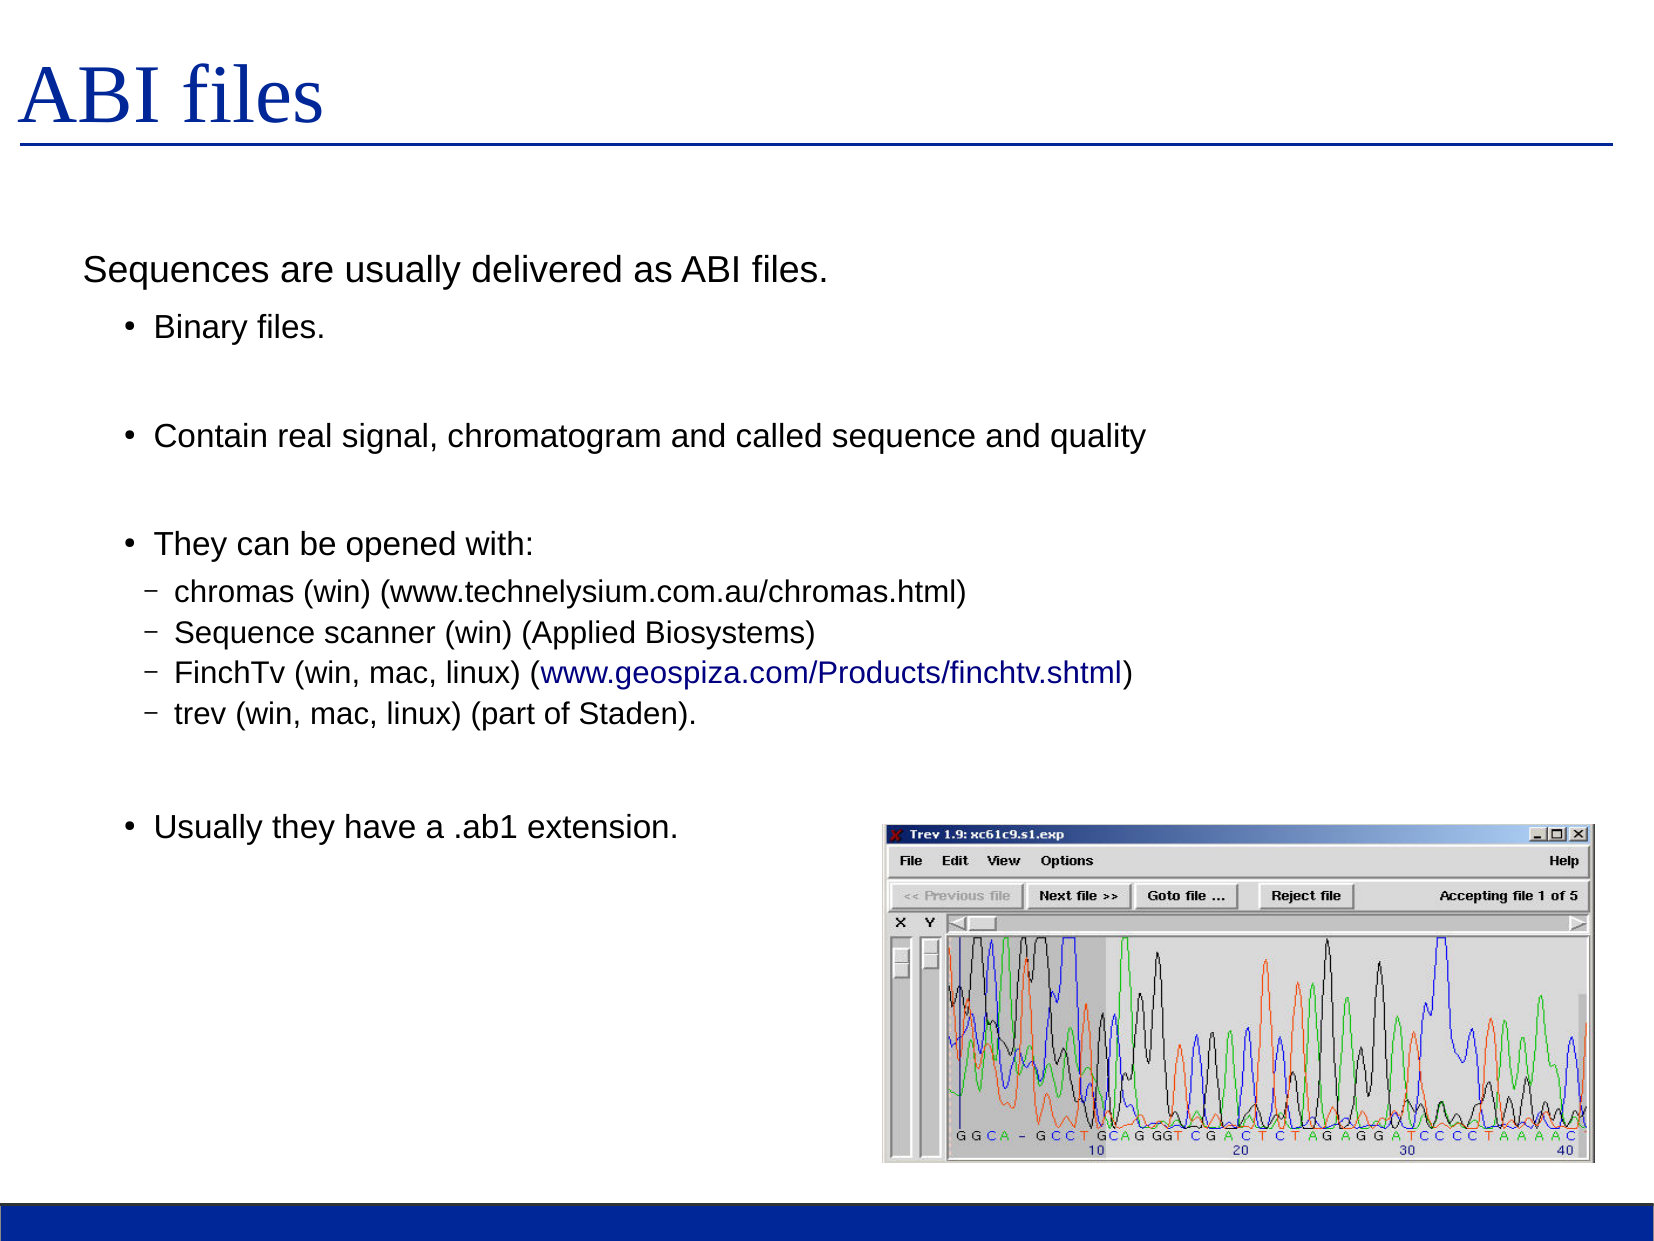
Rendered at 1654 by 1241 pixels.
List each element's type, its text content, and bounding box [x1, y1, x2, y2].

title ABI files [17, 0, 1589, 198]
picture [882, 824, 1595, 1163]
list Sequences are usually delivered as ABI files. Binary files. Contain real signal, chromatogram and called sequence and quality They can be opened with: chromas (win) (www.technelysium.com.au/chromas.html) Sequence scanner (win) (Applied Biosystems) FinchTv (win, mac, linux) (www.geospiza.com/Products/finchtv.shtml) trev (win, mac, linux) (part of Staden). Usually they have a .ab1 extension. [82, 248, 1571, 1068]
